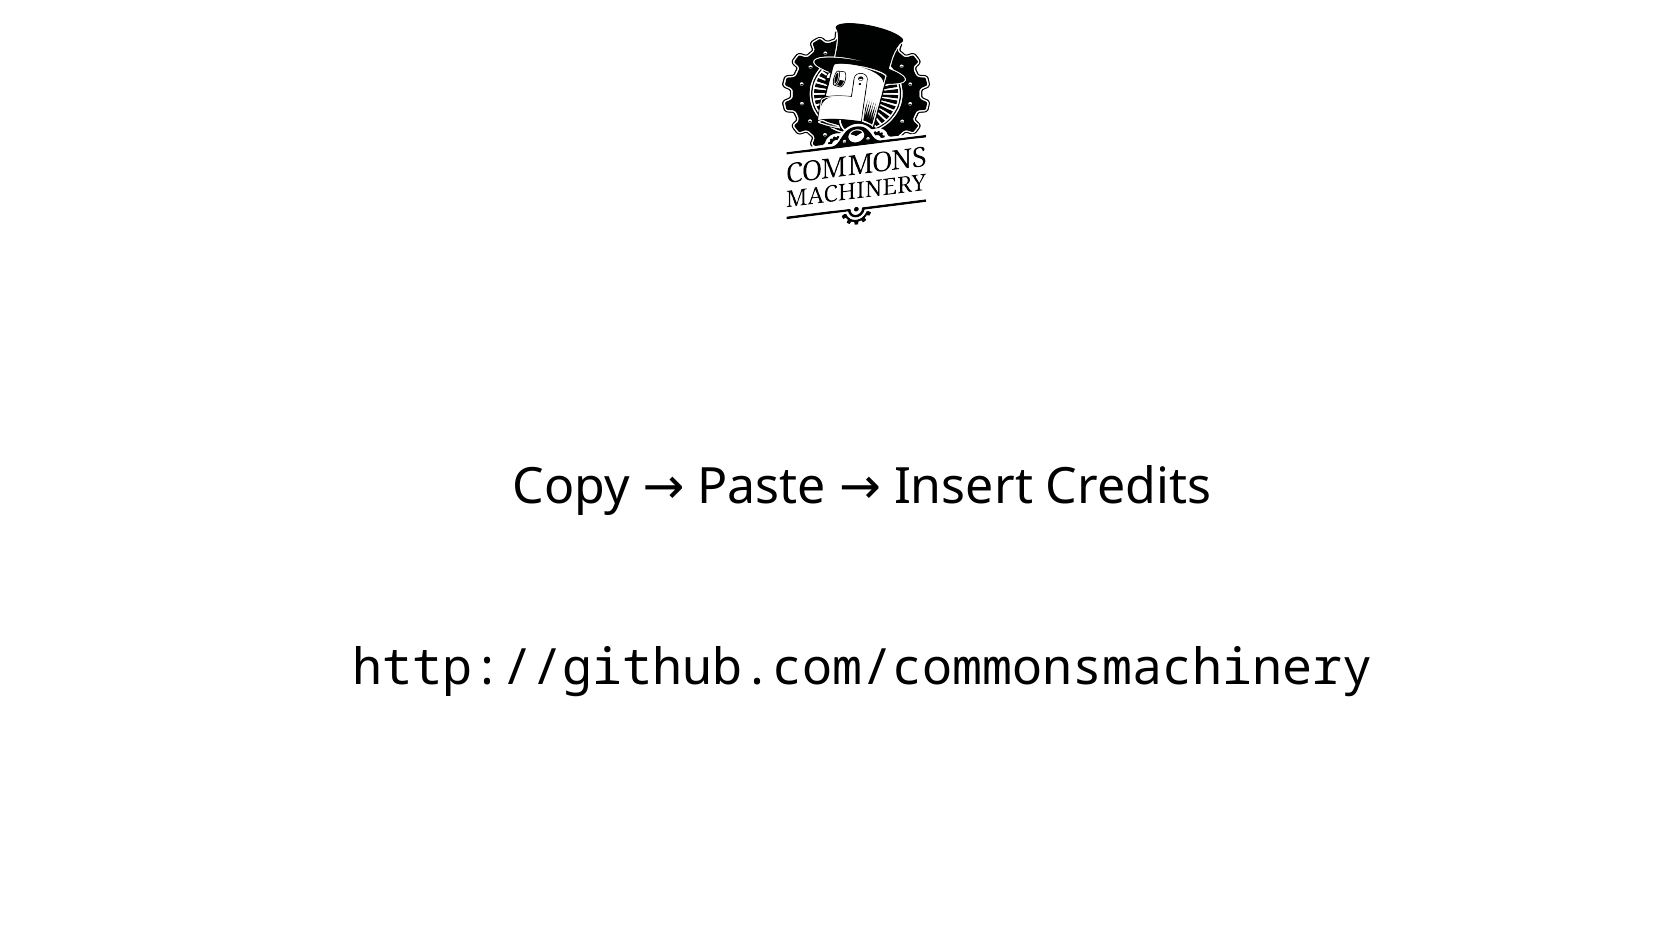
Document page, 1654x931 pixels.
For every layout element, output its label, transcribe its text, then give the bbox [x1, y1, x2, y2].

picture [782, 23, 930, 225]
list Copy → Paste → Insert Credits http://github.com/commonsmachinery [82, 269, 1571, 810]
